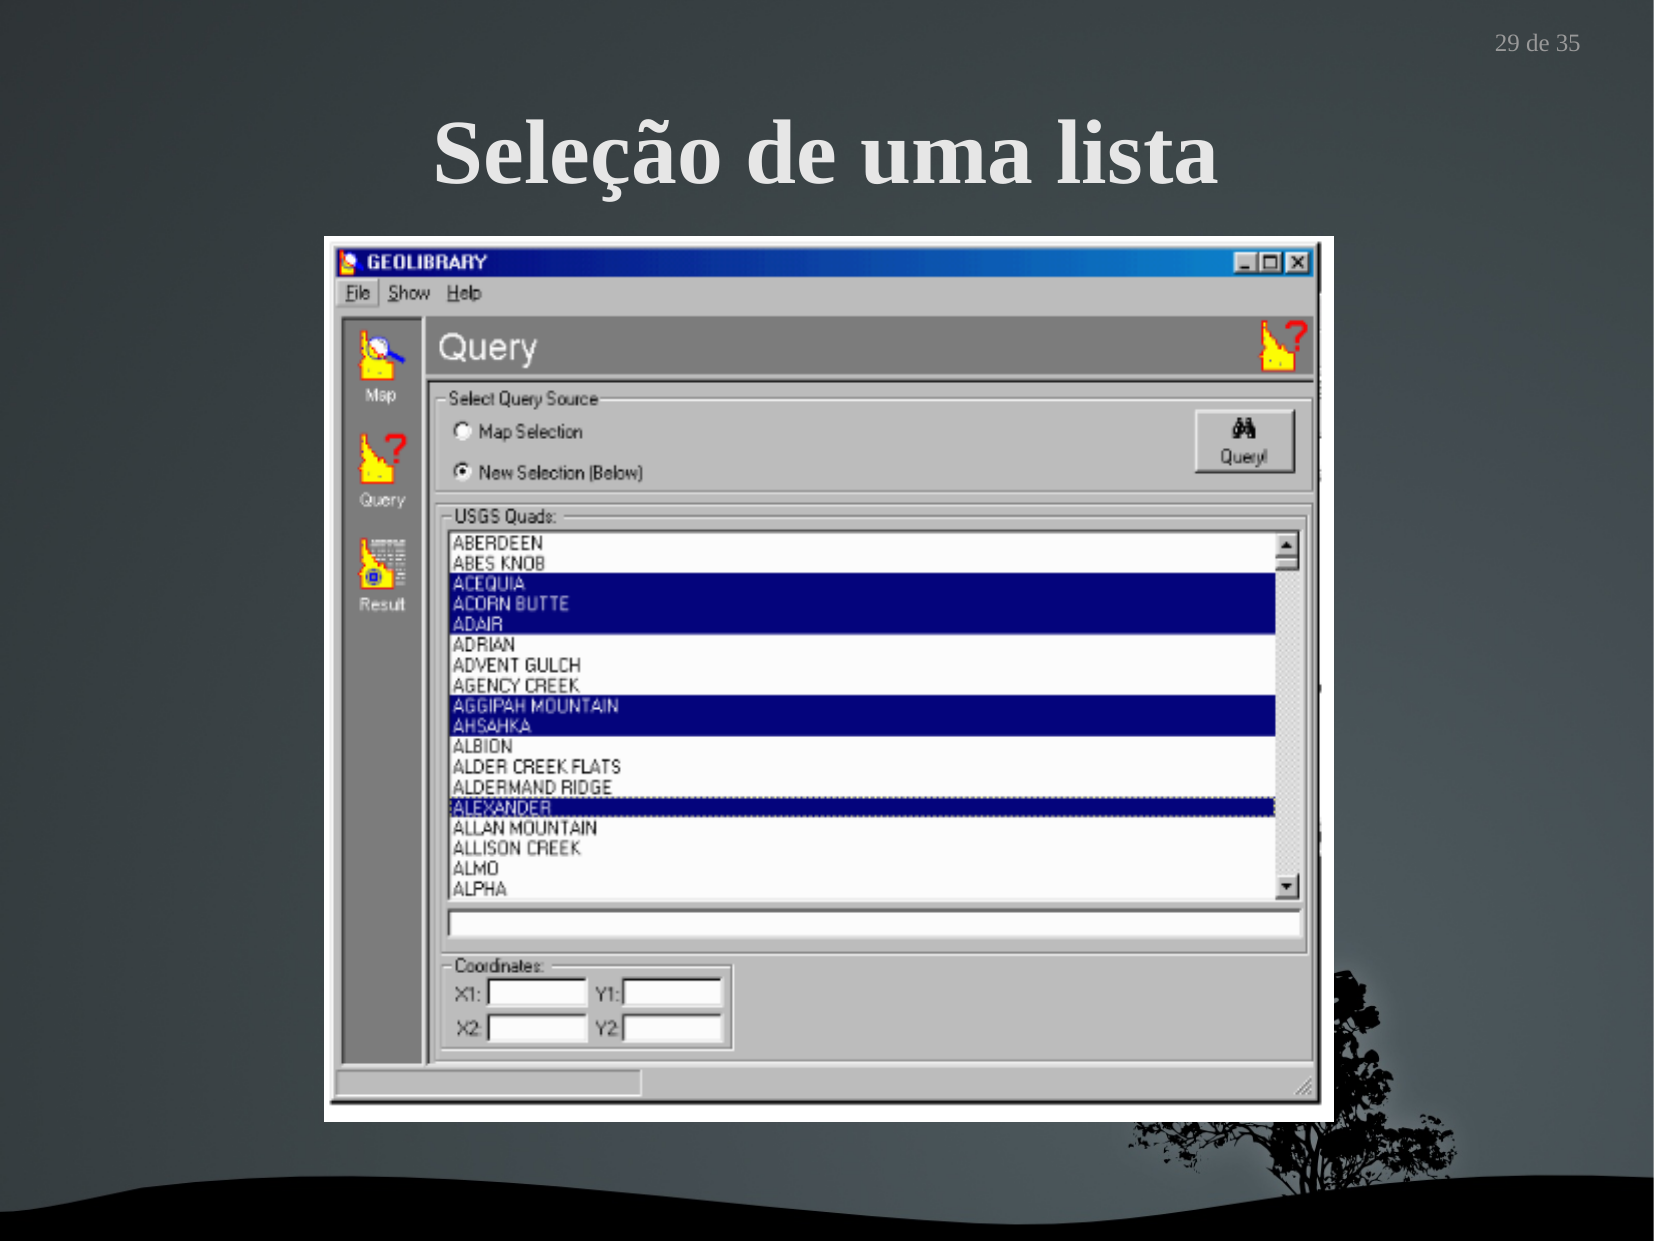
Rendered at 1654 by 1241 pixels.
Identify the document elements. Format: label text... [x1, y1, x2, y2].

title Seleção de uma lista [82, 56, 1571, 250]
picture [0, 0, 1654, 1241]
